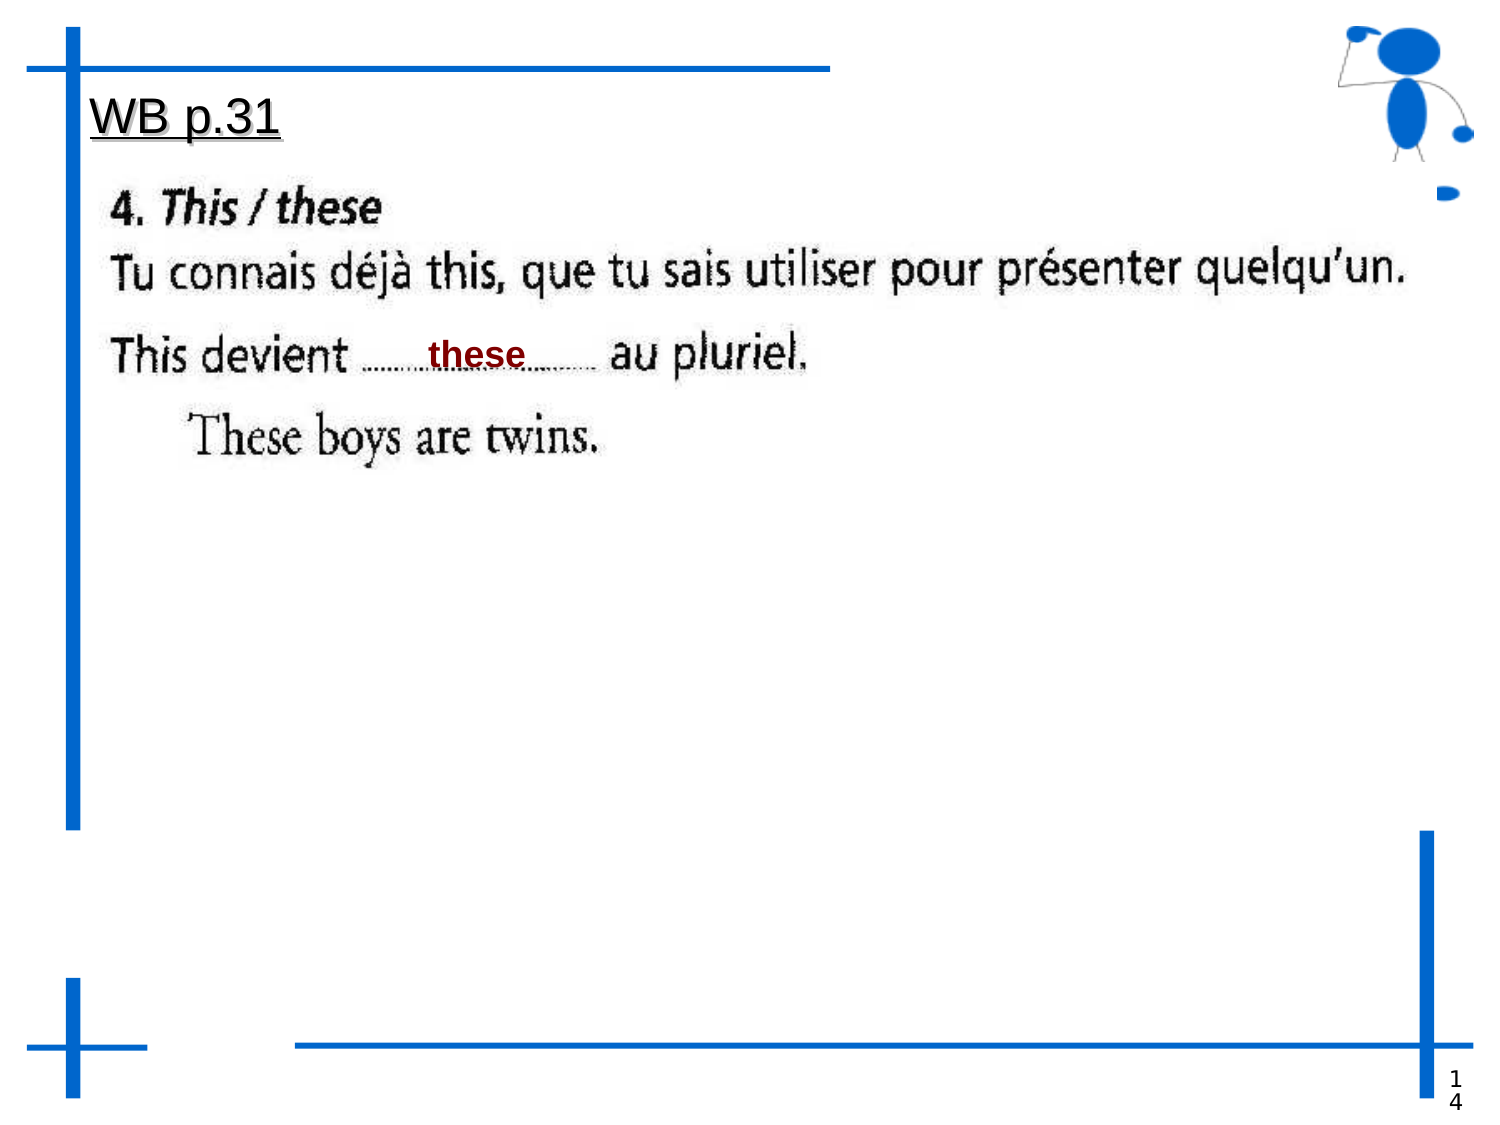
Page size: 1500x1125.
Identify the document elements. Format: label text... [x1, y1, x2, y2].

picture [86, 26, 1474, 475]
title WB p.31 [75, 45, 1426, 188]
text_box these [413, 322, 541, 383]
